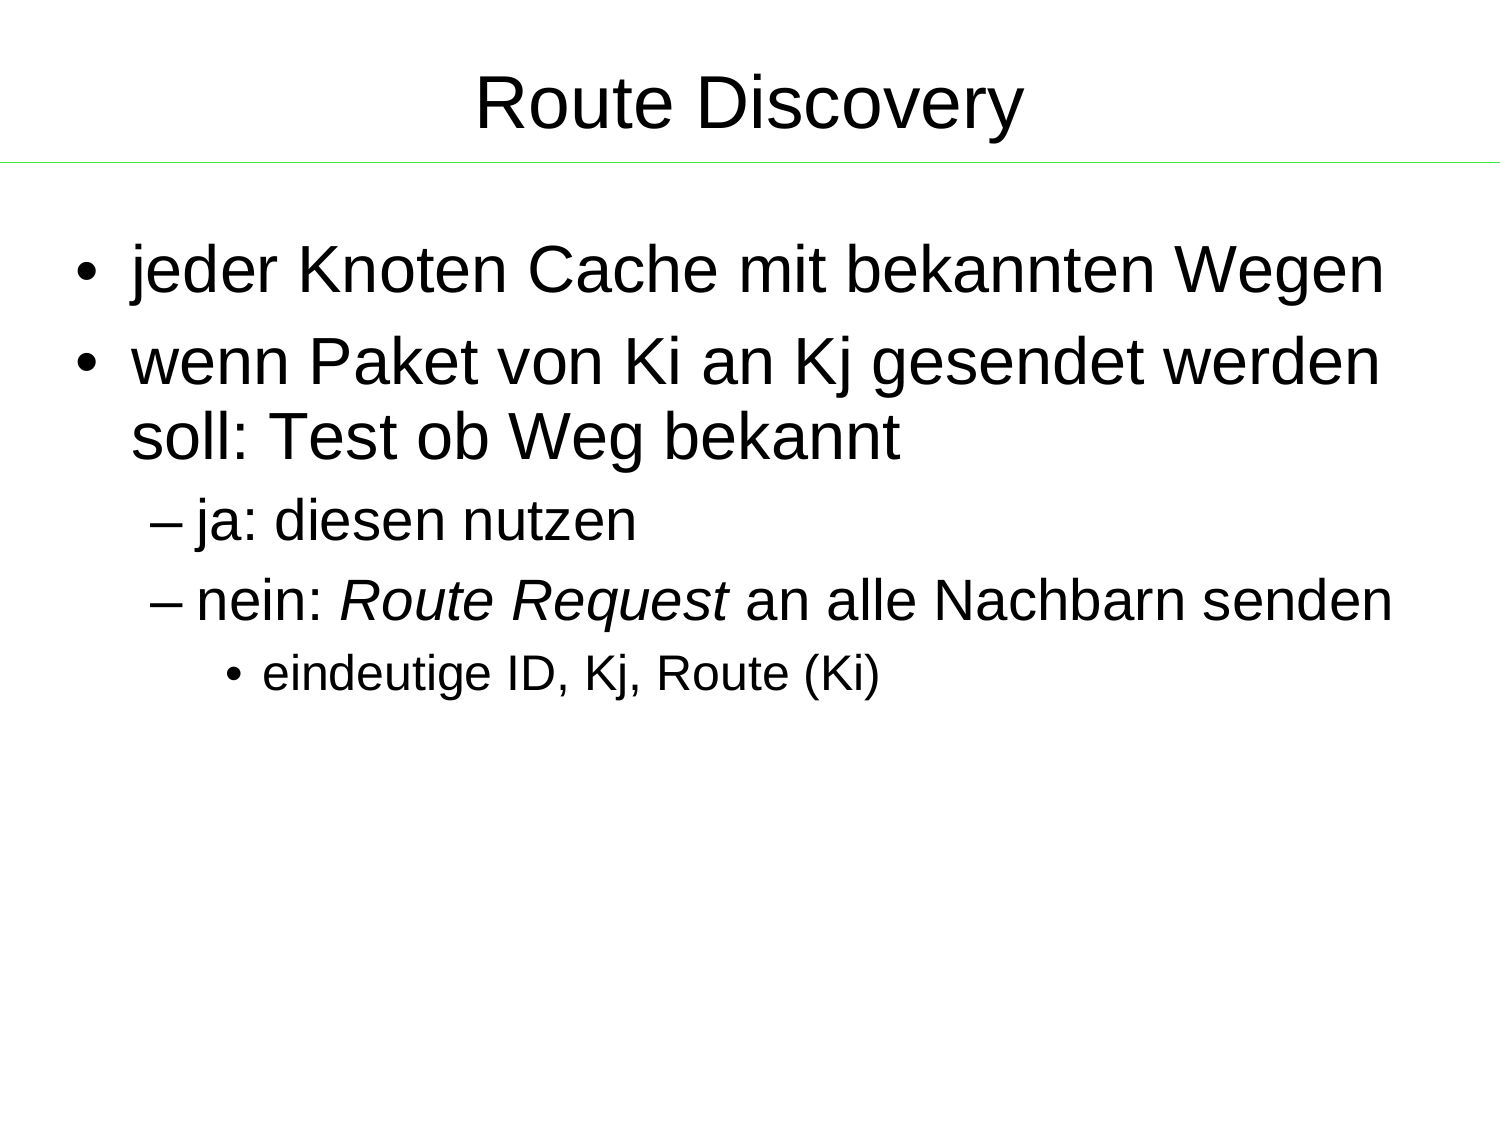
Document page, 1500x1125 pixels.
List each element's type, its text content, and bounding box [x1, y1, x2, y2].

title Route Discovery [75, 57, 1426, 148]
list jeder Knoten Cache mit bekannten Wegen wenn Paket von Ki an Kj gesendet werden soll: Test ob Weg bekannt ja: diesen nutzen nein: Route Request an alle Nachbarn senden eindeutige ID, Kj, Route (Ki) [75, 232, 1426, 986]
